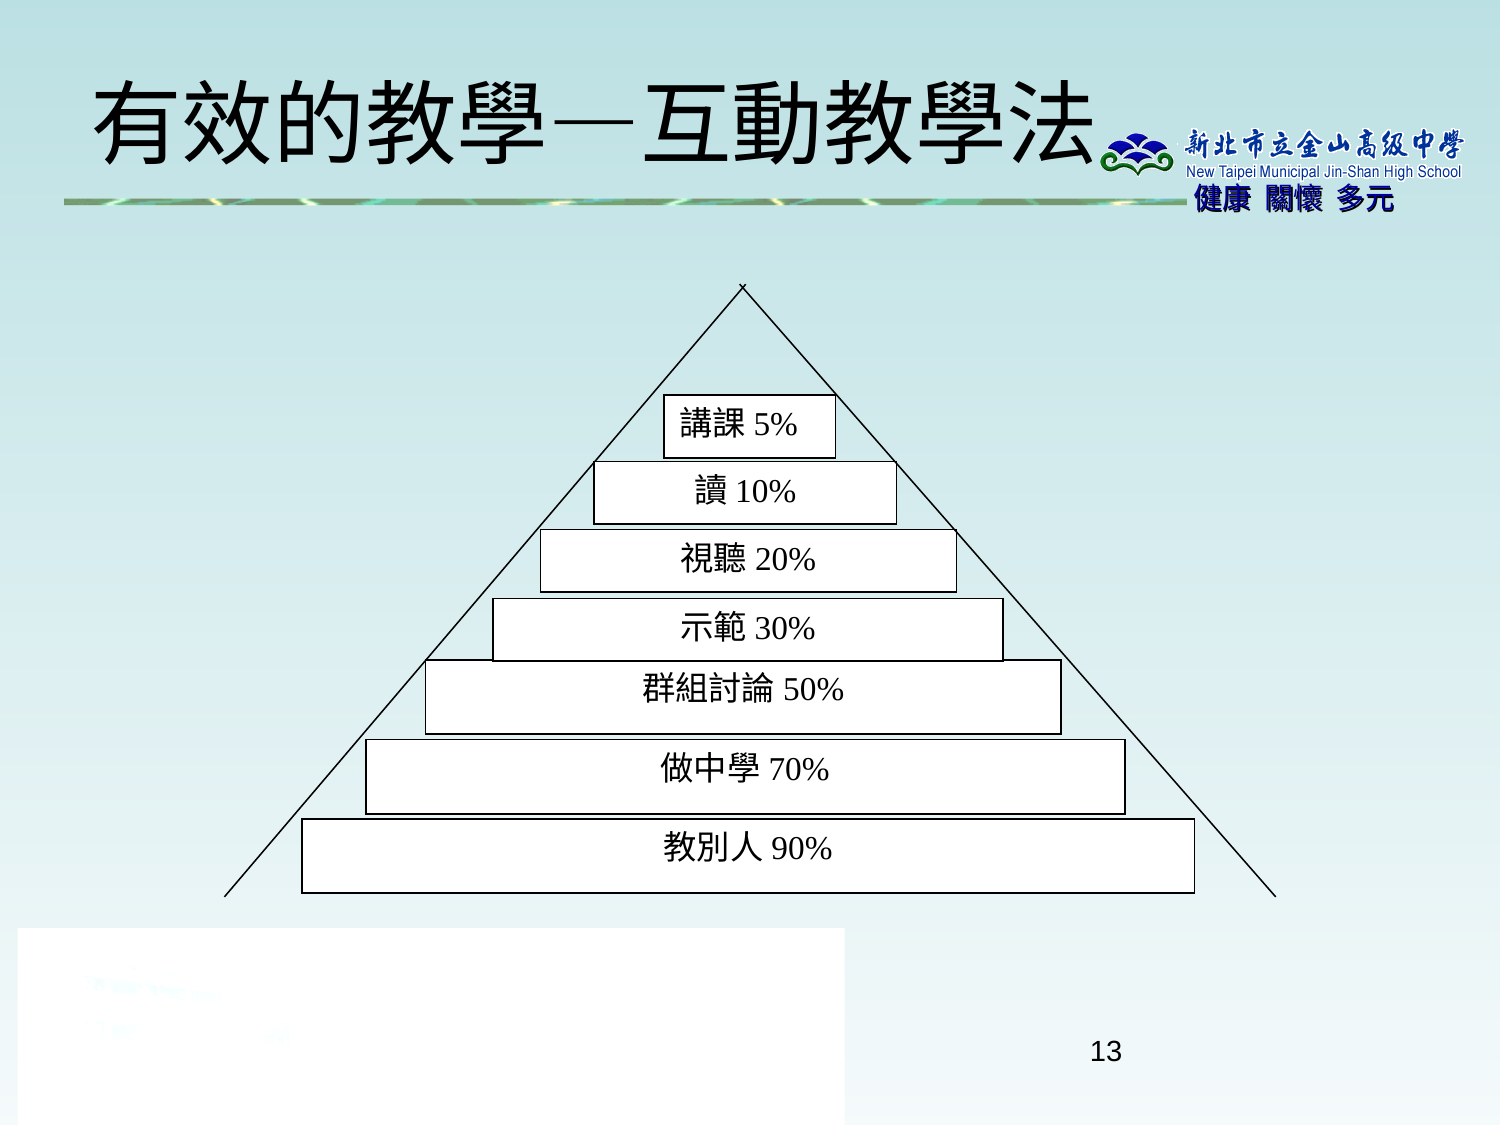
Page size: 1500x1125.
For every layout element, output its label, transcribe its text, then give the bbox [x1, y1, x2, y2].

text_box 講課5% [664, 395, 836, 458]
text_box [1074, 1024, 1426, 1103]
text_box 讀10% [593, 461, 897, 525]
text_box 示範30% [492, 598, 1004, 662]
text_box 群組討論50% [425, 660, 1062, 735]
text_box 教別人90% [302, 818, 1195, 894]
text_box 做中學70% [365, 739, 1126, 815]
text_box 視聽20% [540, 529, 957, 593]
title 有效的教學—互動教學法 [75, 45, 1426, 197]
